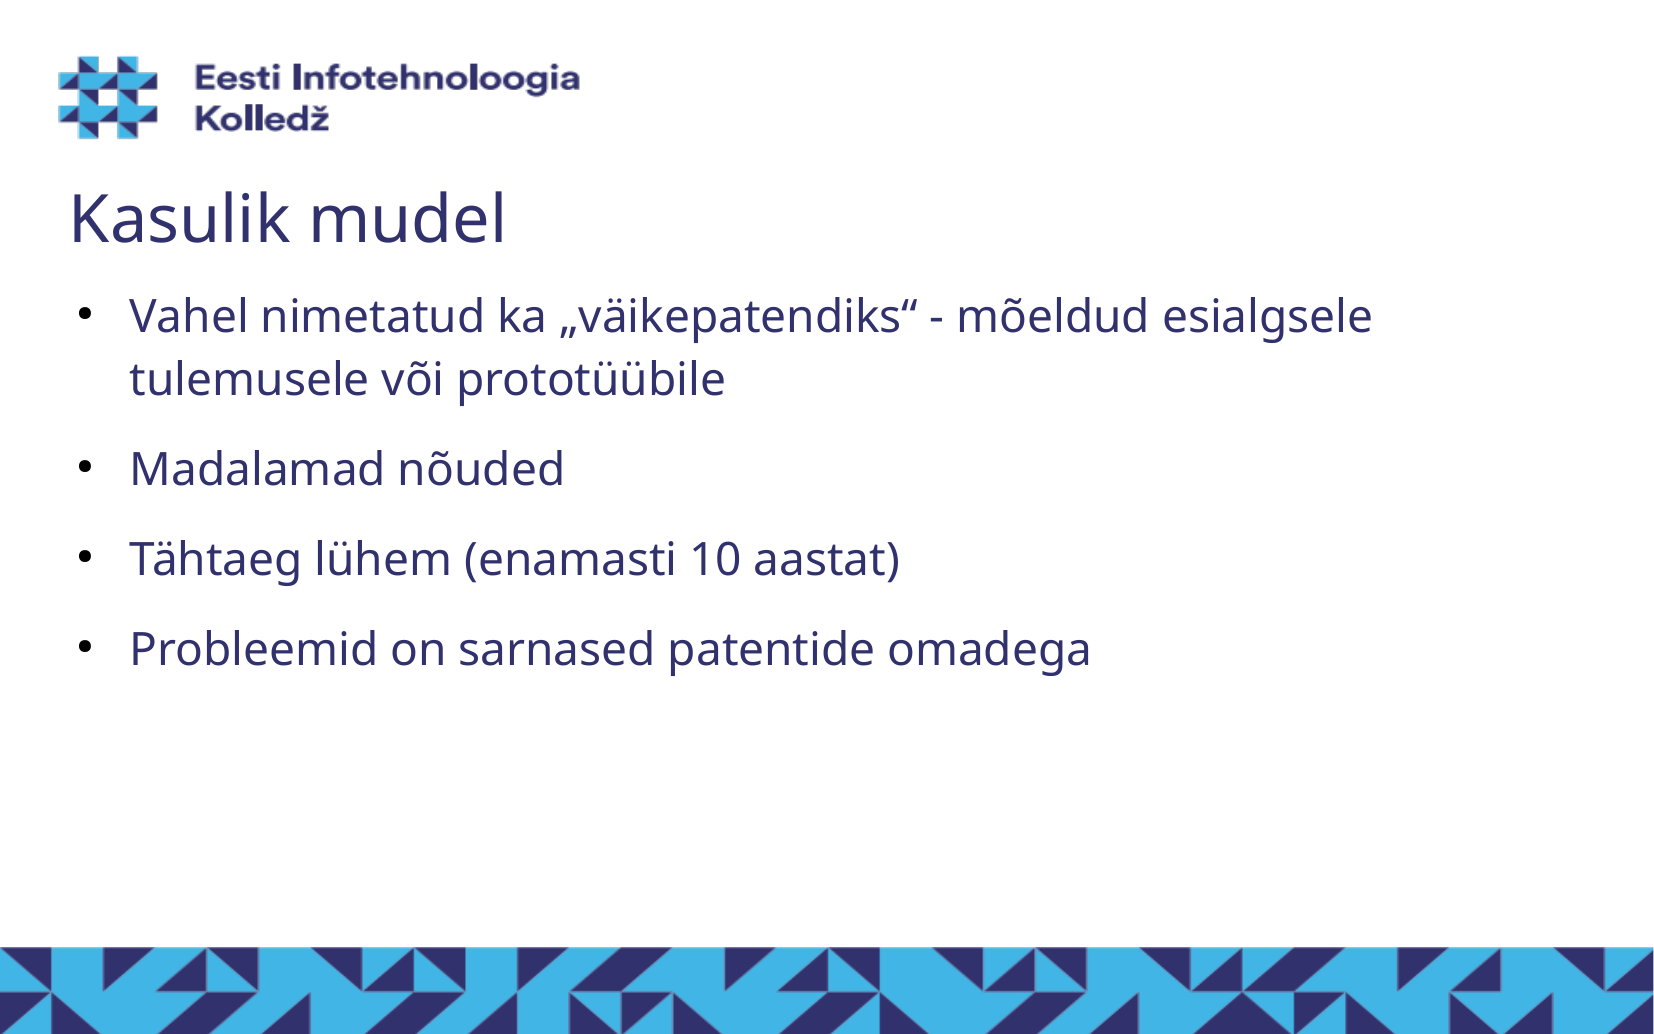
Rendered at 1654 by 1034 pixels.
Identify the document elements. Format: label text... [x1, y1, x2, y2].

title Kasulik mudel [68, 147, 1536, 283]
list Vahel nimetatud ka „väikepatendiks“ - mõeldud esialgsele tulemusele või prototüübile Madalamad nõuded Tähtaeg lühem (enamasti 10 aastat) Probleemid on sarnased patentide omadega [59, 283, 1595, 936]
